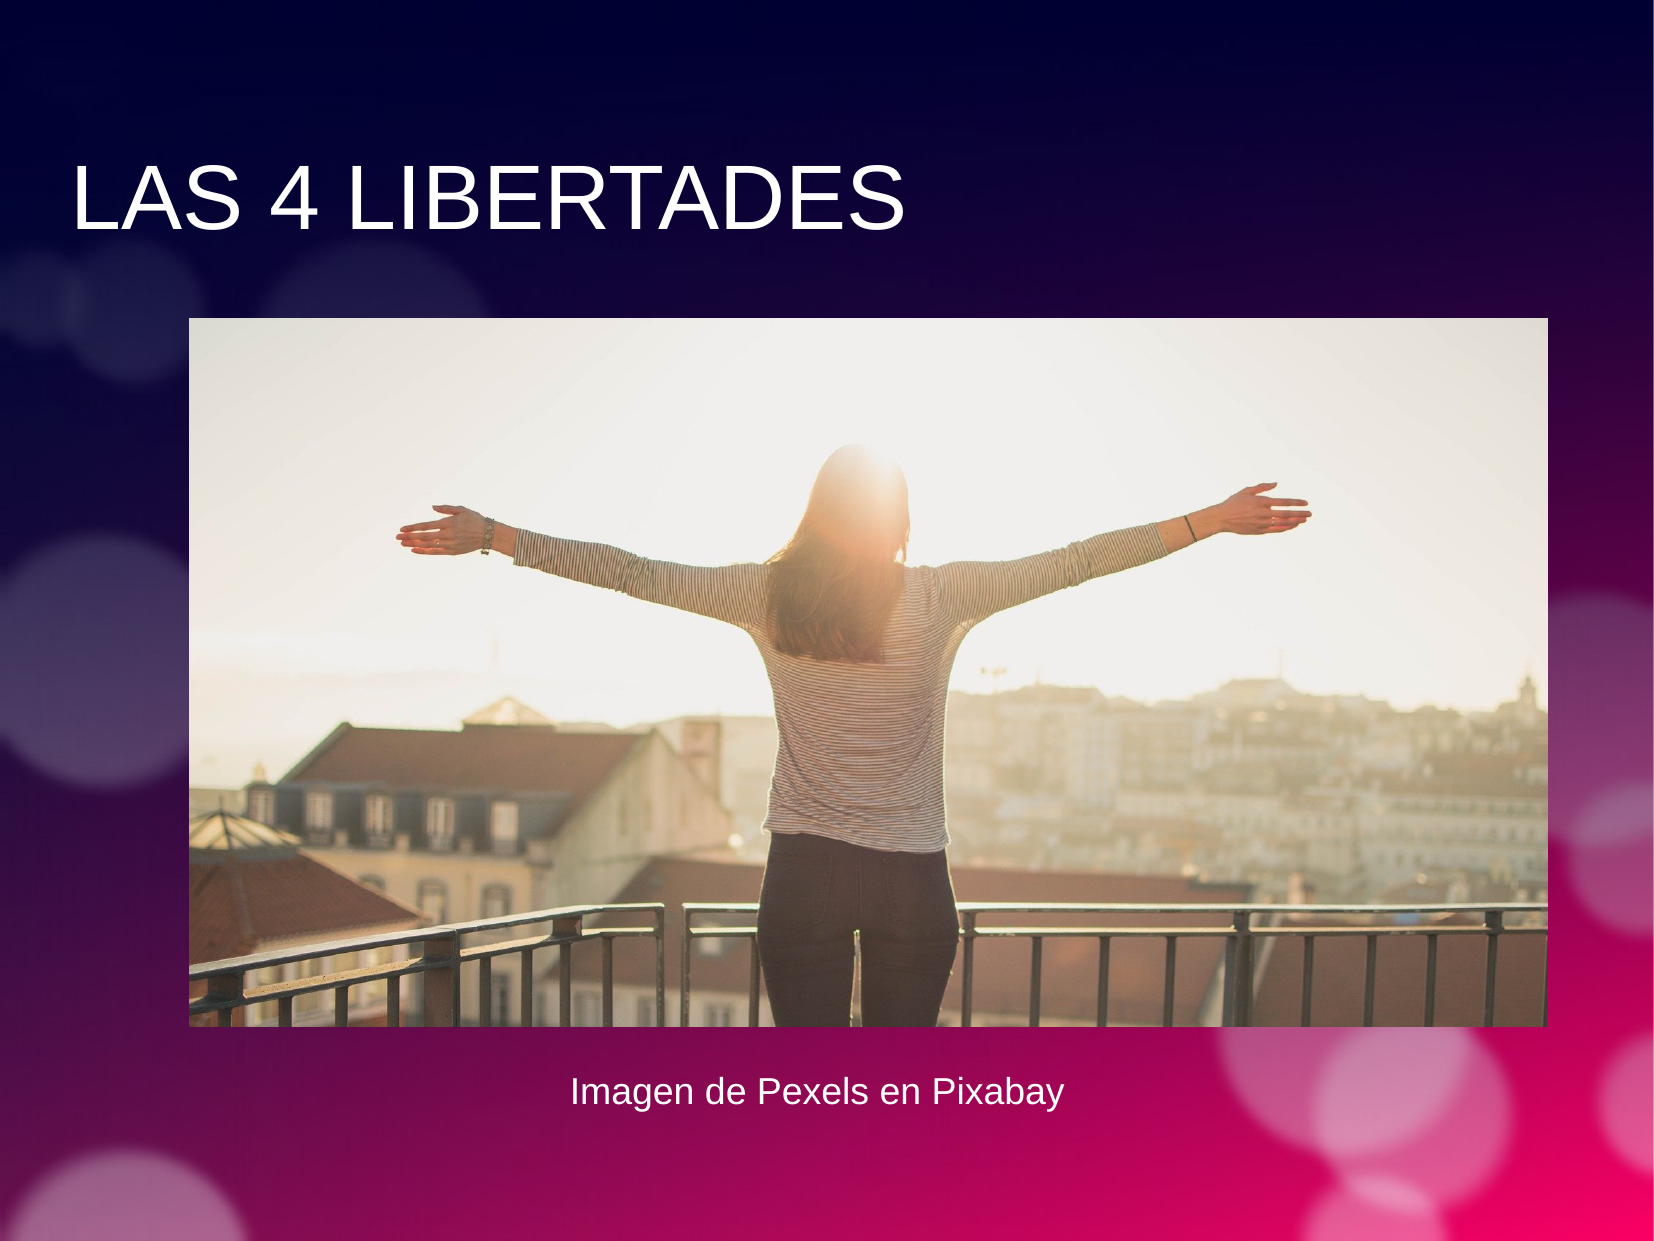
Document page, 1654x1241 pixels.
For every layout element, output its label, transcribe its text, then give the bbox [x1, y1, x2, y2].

picture [0, 0, 1654, 1241]
text_box Imagen de Pexels en Pixabay [555, 1062, 1252, 1120]
title LAS 4 LIBERTADES [70, 94, 1560, 302]
